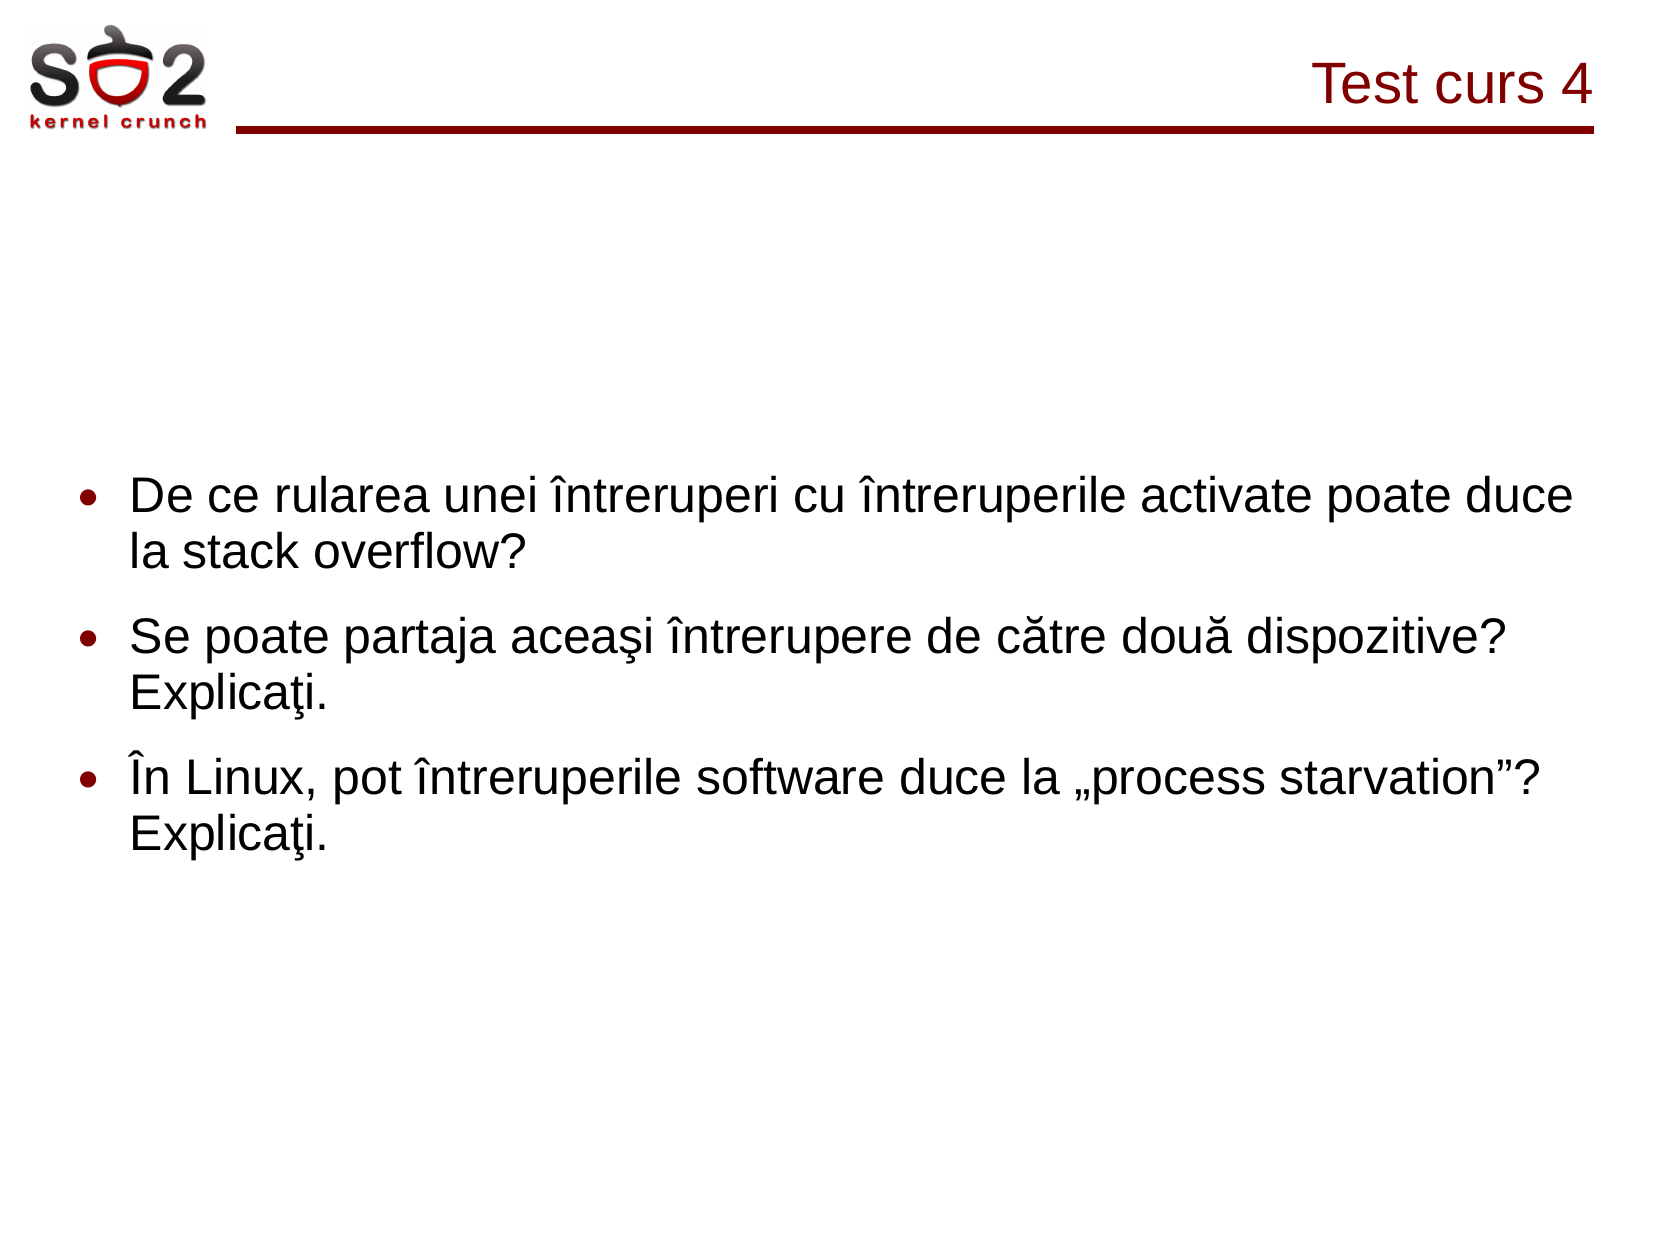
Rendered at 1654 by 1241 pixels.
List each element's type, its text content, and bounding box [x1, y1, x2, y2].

list De ce rularea unei întreruperi cu întreruperile activate poate duce la stack overflow? Se poate partaja aceaşi întrerupere de către două dispozitive? Explicaţi. În Linux, pot întreruperile software duce la „process starvation”? Explicaţi. [59, 184, 1595, 1145]
title Test curs 4 [236, 51, 1595, 117]
picture [29, 23, 207, 130]
